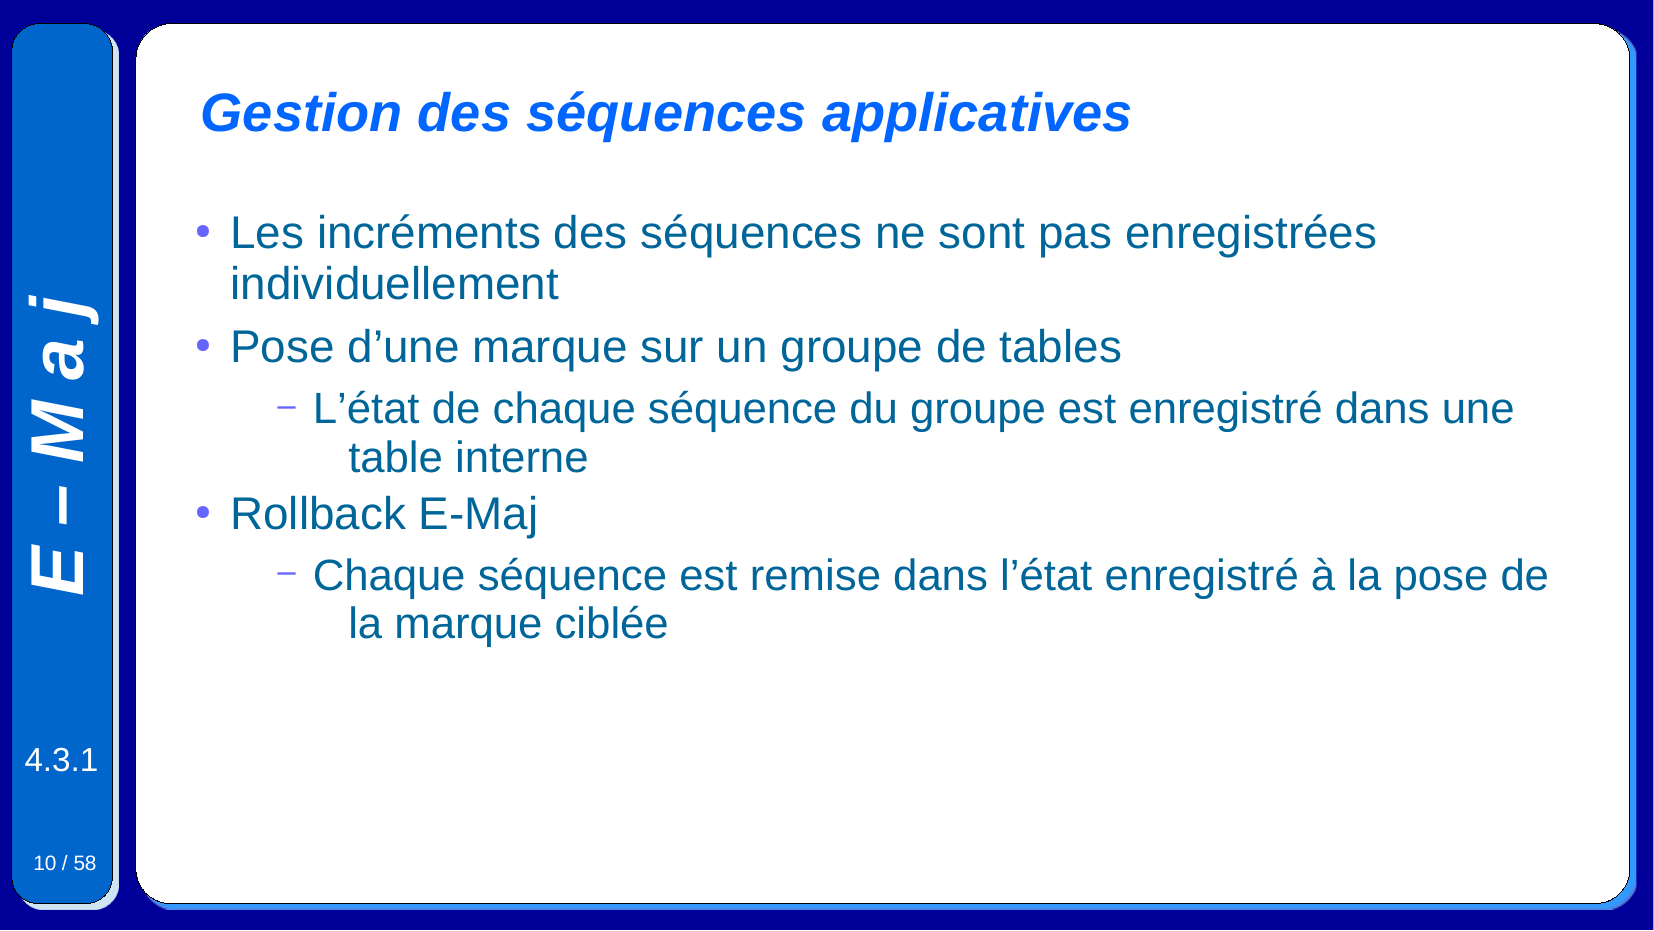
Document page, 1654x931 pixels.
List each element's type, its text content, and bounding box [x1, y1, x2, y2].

list Les incréments des séquences ne sont pas enregistrées individuellement Pose d’une marque sur un groupe de tables L’état de chaque séquence du groupe est enregistré dans une table interne Rollback E-Maj Chaque séquence est remise dans l’état enregistré à la pose de la marque ciblée [177, 206, 1587, 827]
title Gestion des séquences applicatives [200, 34, 1575, 191]
